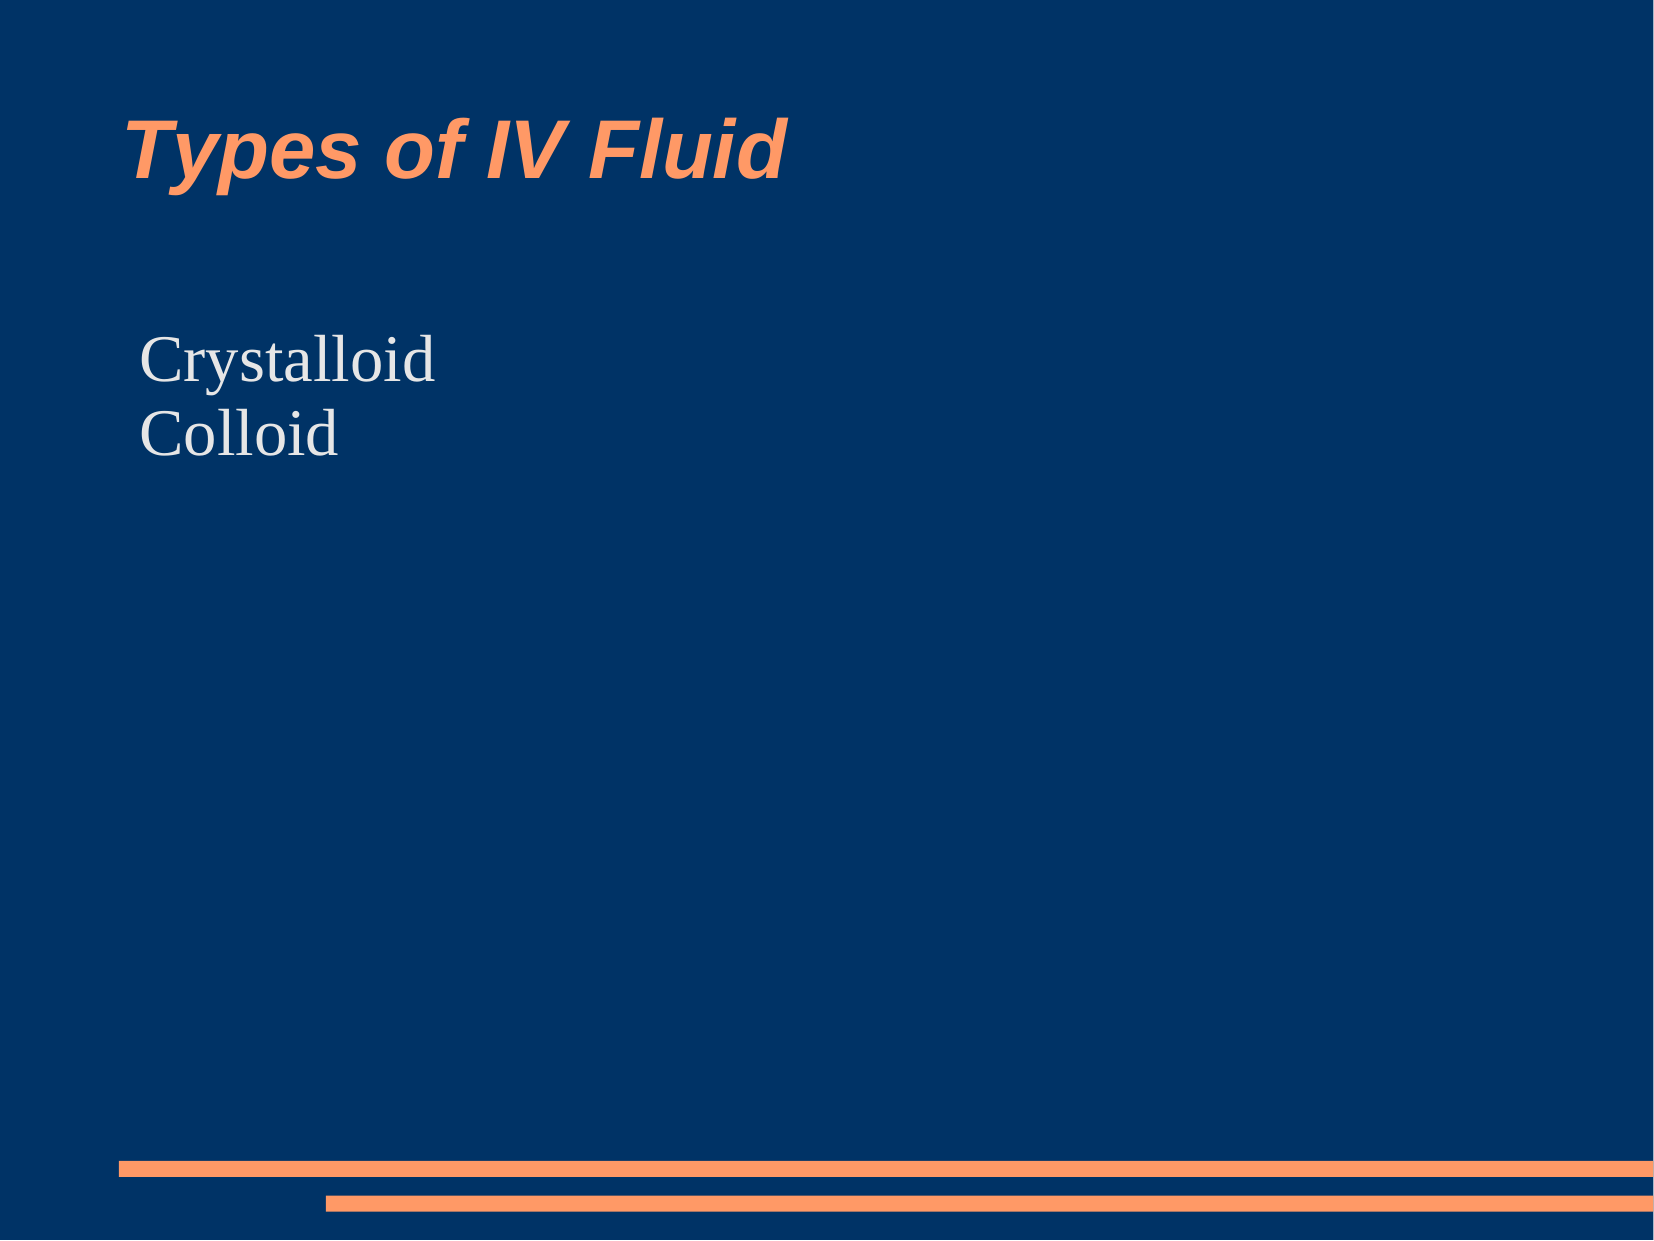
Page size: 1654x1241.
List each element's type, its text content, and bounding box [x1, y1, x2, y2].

title Types of IV Fluid [121, 46, 1534, 254]
list Crystalloid Colloid [121, 322, 1561, 1132]
